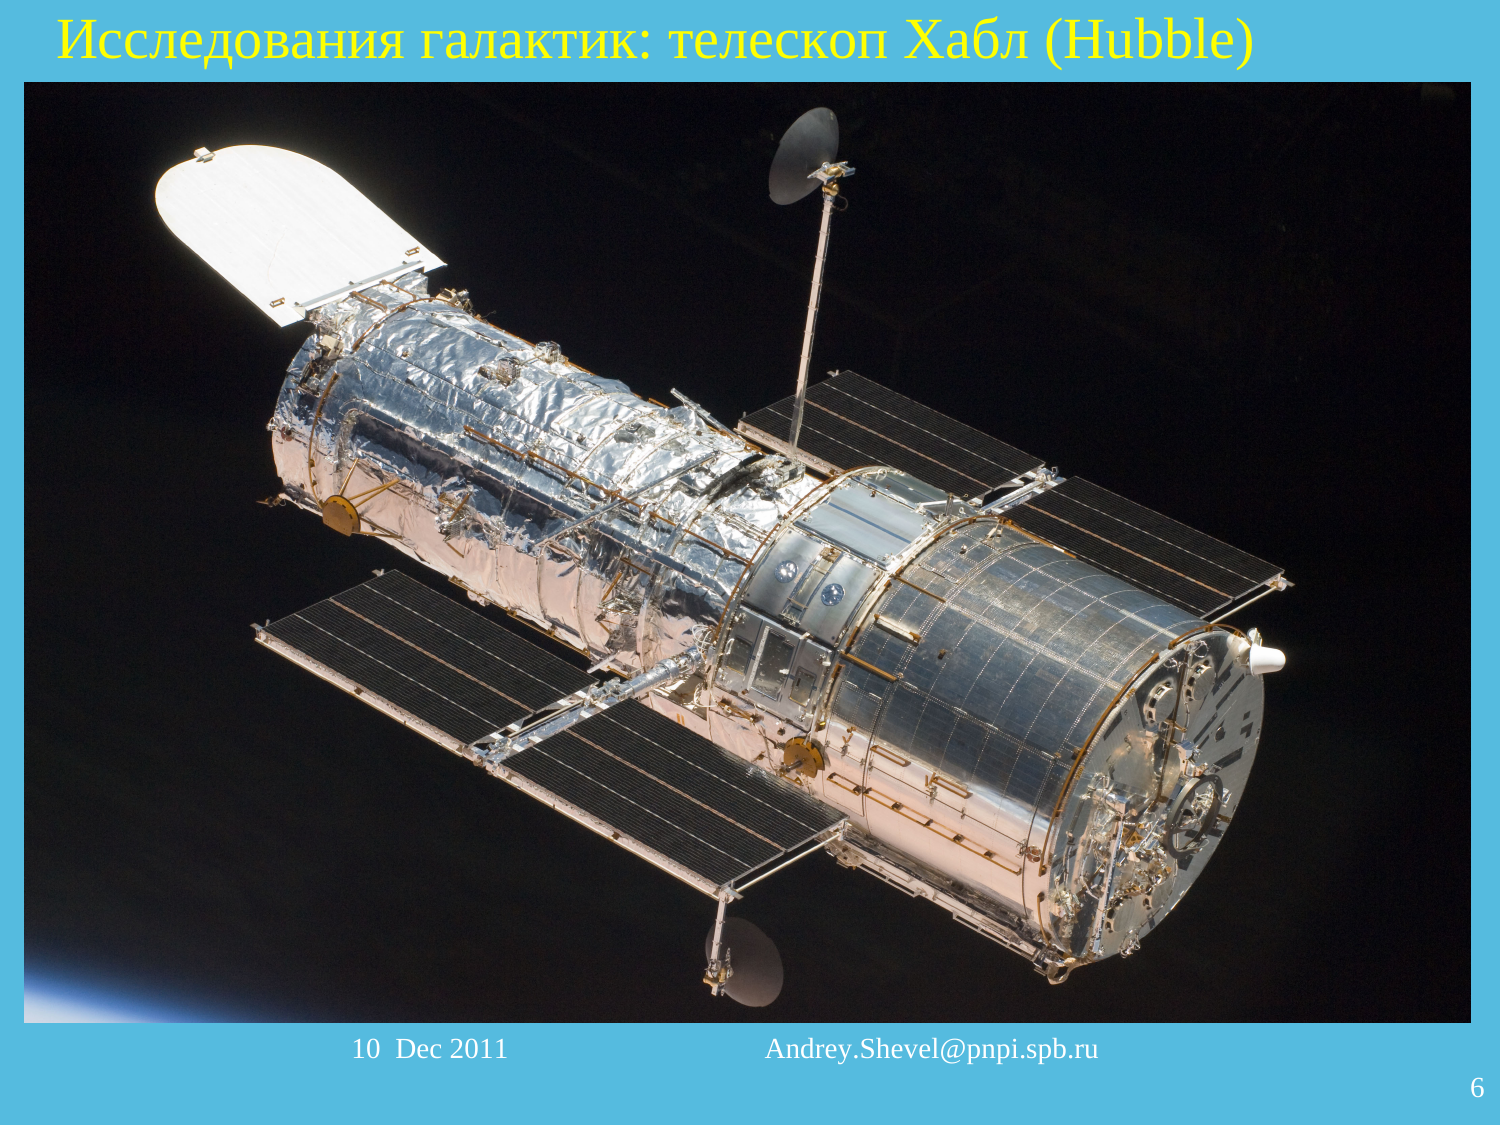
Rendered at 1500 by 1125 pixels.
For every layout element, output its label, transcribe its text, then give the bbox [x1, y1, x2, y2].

picture [24, 82, 1471, 1023]
text_box Исследования галактик: телескоп Хабл (Hubble) [41, 0, 1271, 78]
